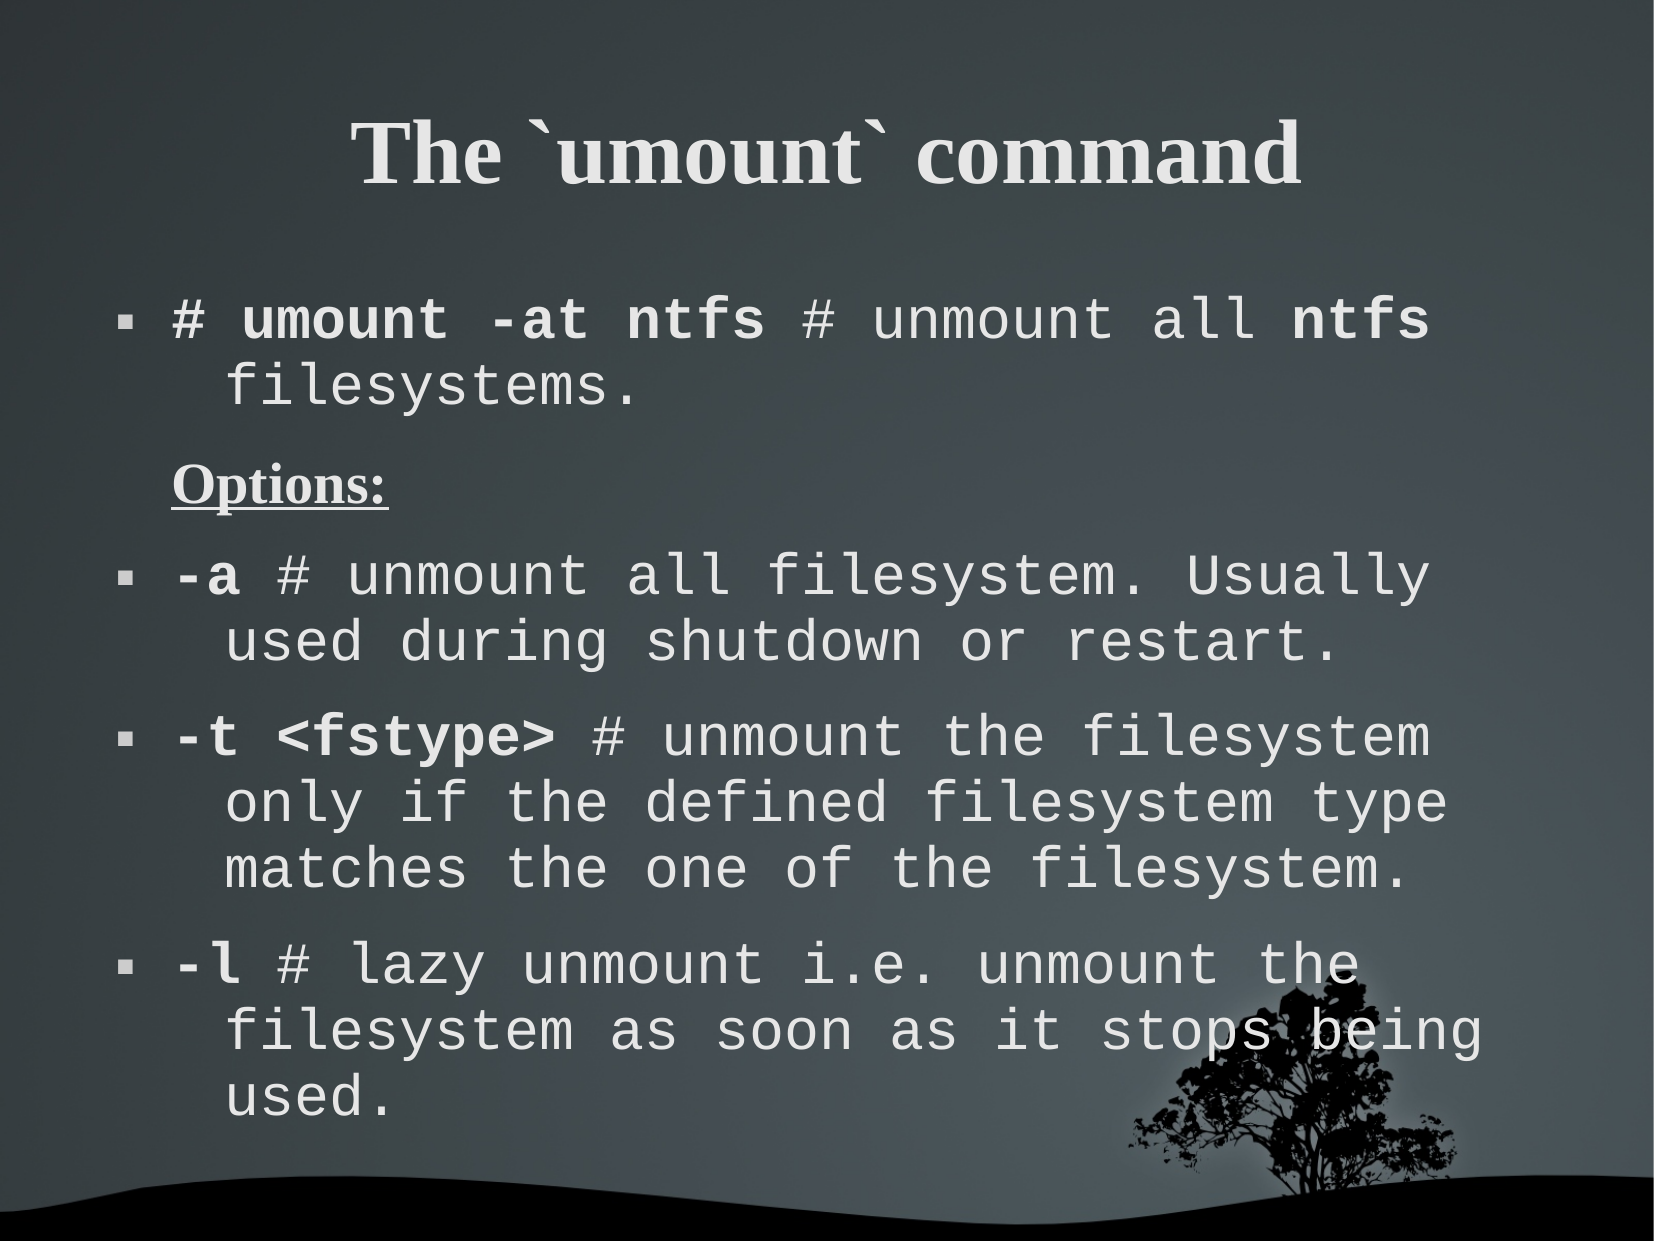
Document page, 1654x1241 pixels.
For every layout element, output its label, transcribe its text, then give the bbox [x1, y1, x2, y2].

list # umount -at ntfs # unmount all ntfs filesystems. Options: -a # unmount all filesystem. Usually used during shutdown or restart. -t <fstype> # unmount the filesystem only if the defined filesystem type matches the one of the filesystem. -l # lazy unmount i.e. unmount the filesystem as soon as it stops being used. [82, 290, 1571, 1226]
title The `umount` command [82, 49, 1571, 257]
picture [0, 0, 1654, 1241]
